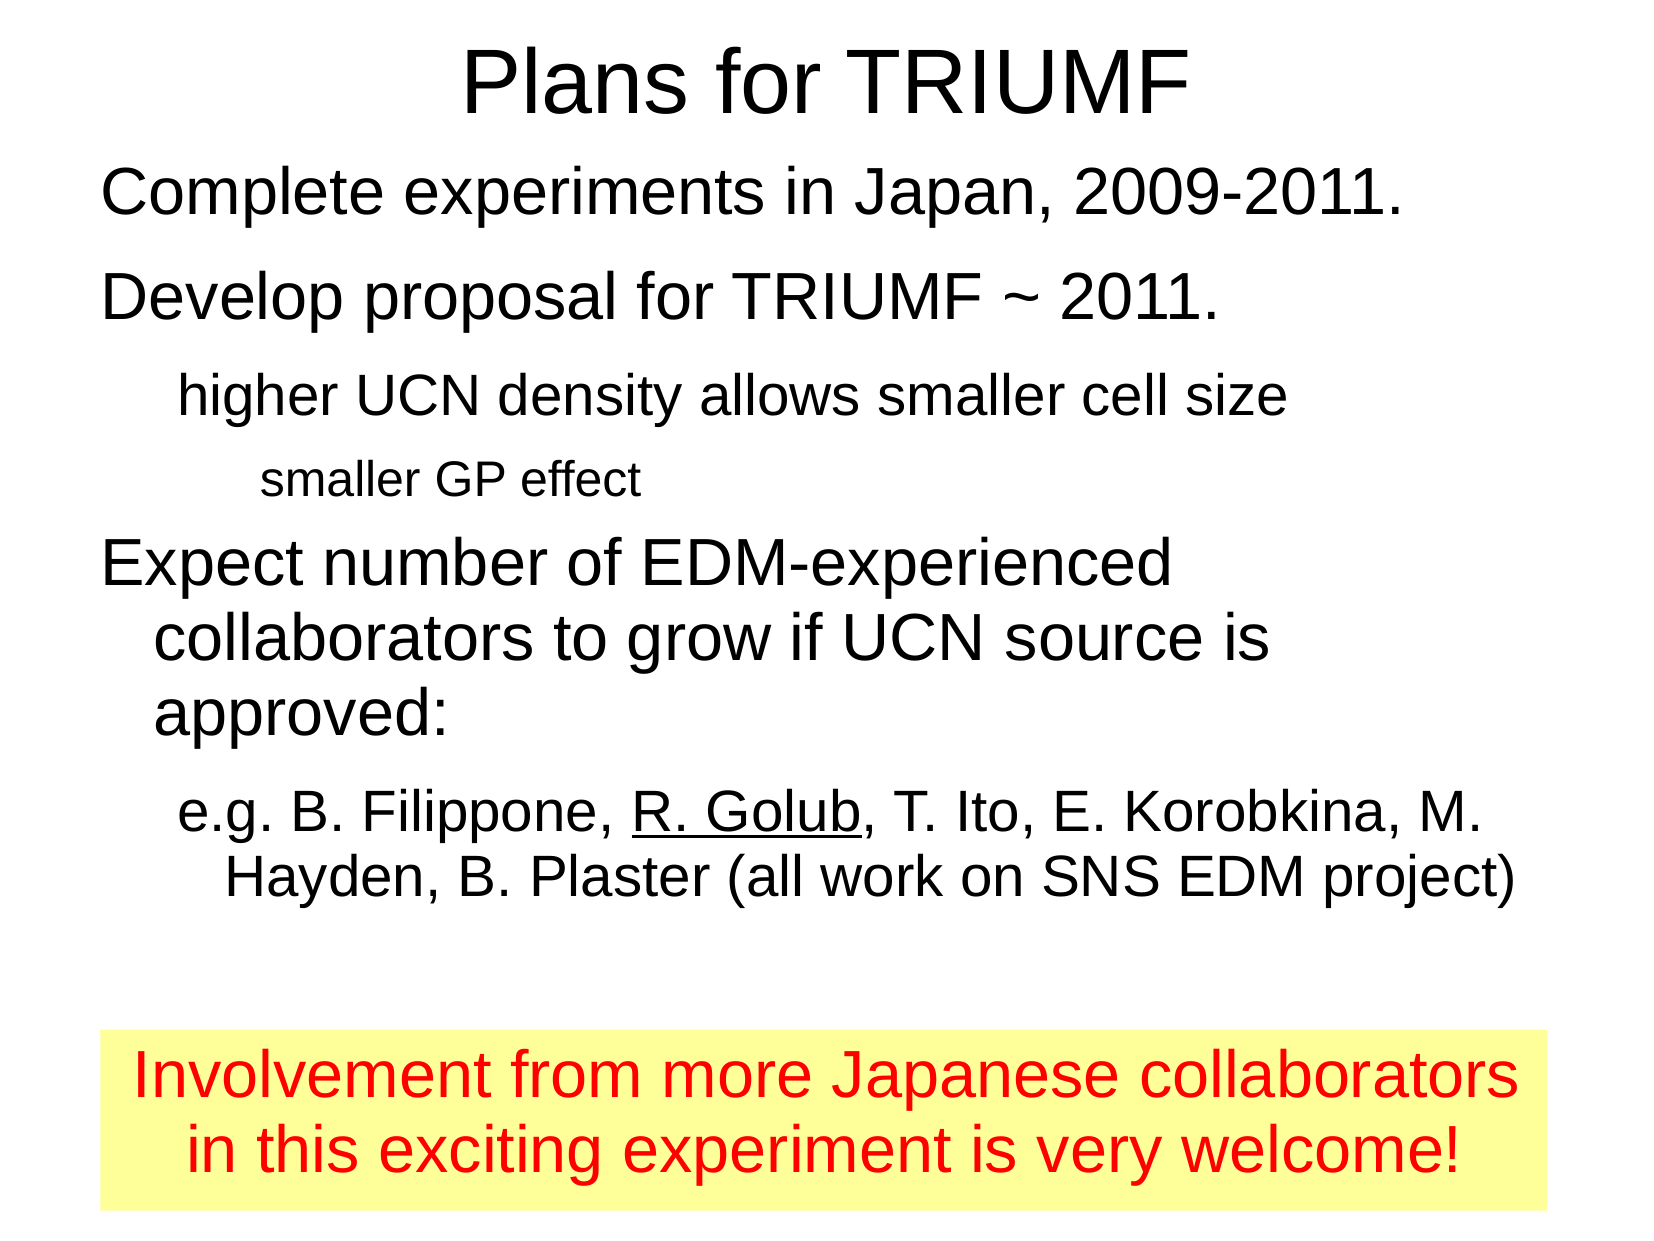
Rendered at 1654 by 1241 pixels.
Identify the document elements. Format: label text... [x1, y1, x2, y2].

list Complete experiments in Japan, 2009-2011. Develop proposal for TRIUMF ~ 2011. higher UCN density allows smaller cell size smaller GP effect Expect number of EDM-experienced collaborators to grow if UCN source is approved: e.g. B. Filippone, R. Golub, T. Ito, E. Korobkina, M. Hayden, B. Plaster (all work on SNS EDM project) [82, 154, 1571, 980]
text_box Involvement from more Japanese collaborators in this exciting experiment is very welcome! [100, 1029, 1548, 1211]
title Plans for TRIUMF [82, 17, 1571, 146]
